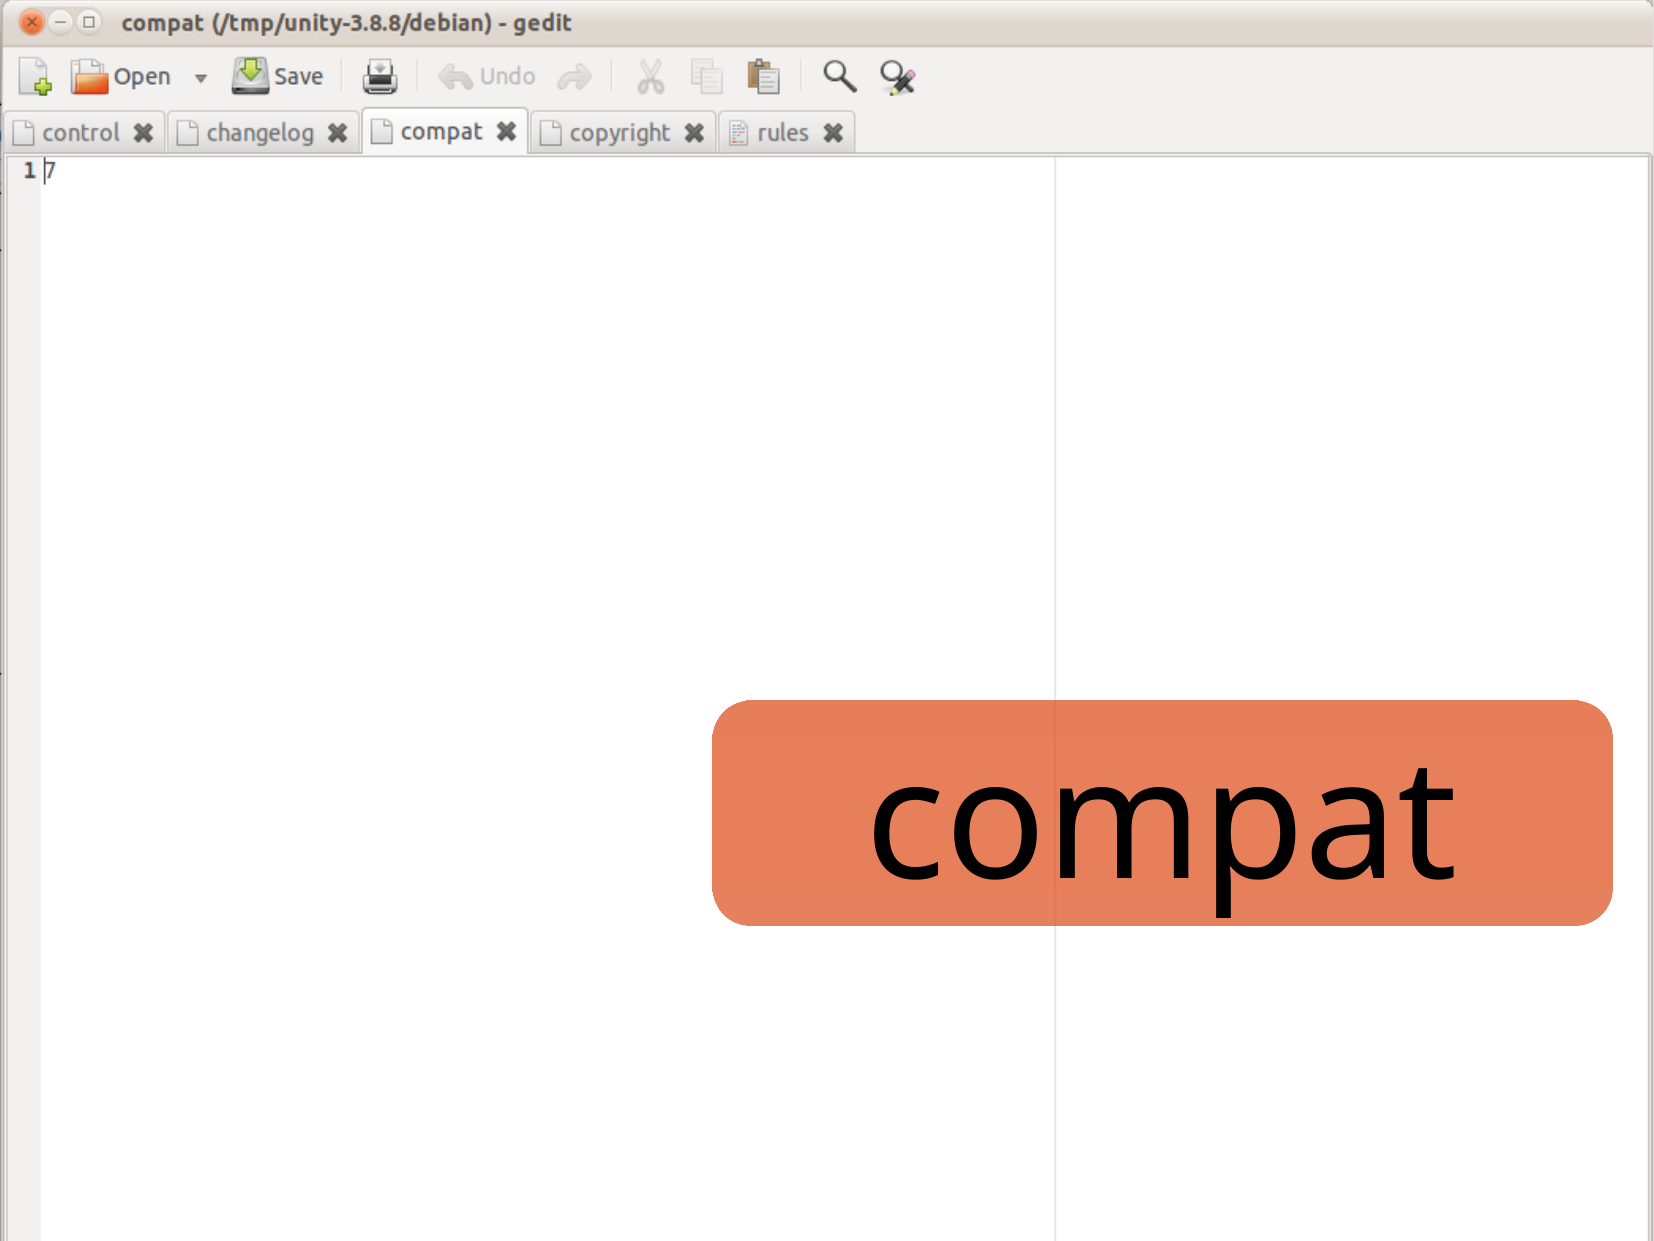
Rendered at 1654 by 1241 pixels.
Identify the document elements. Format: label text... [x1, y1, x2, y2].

text_box compat [712, 700, 1612, 926]
picture [0, 0, 1654, 1241]
